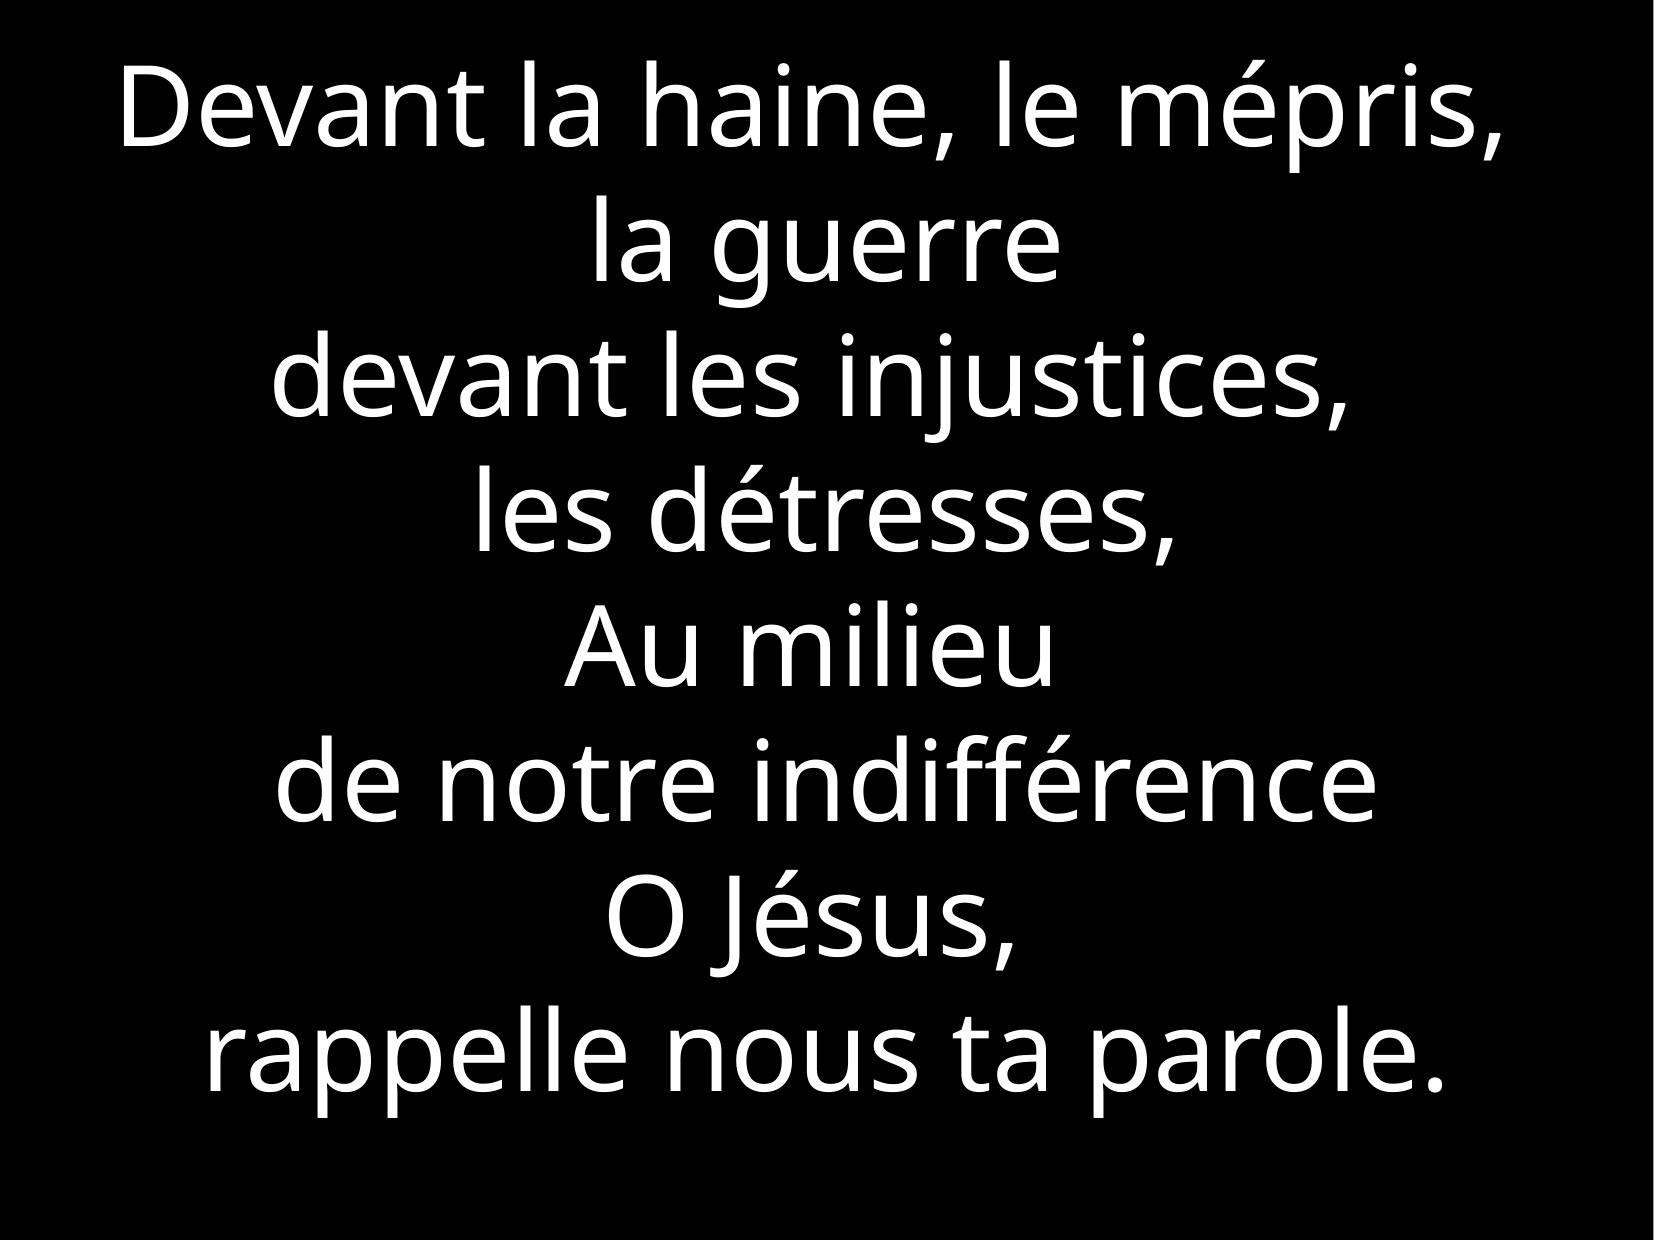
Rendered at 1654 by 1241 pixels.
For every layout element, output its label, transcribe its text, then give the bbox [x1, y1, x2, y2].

title Devant la haine, le mépris, la guerre devant les injustices, les détresses, Au milieu de notre indifférence O Jésus, rappelle nous ta parole. [45, 73, 1609, 1211]
